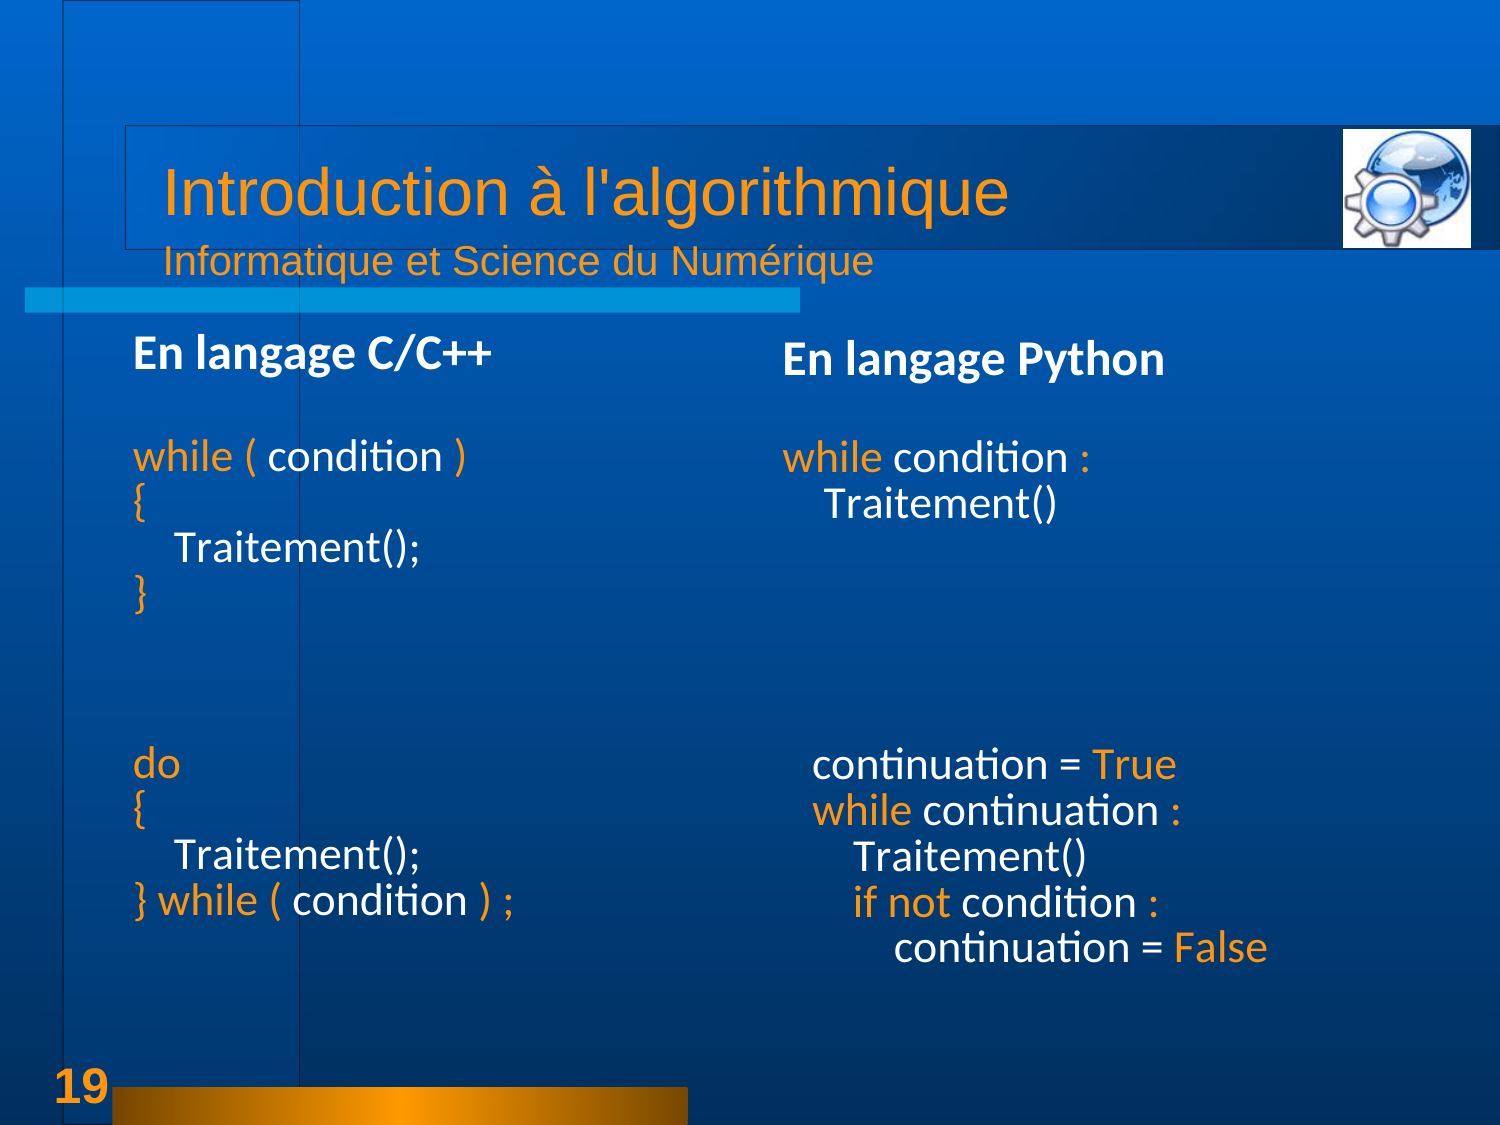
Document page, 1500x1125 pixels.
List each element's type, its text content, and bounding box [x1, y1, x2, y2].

text_box En langage C/C++ [118, 324, 739, 414]
picture [1343, 129, 1471, 248]
text_box En langage Python [767, 330, 1388, 420]
text_box continuation = True while continuation : Traitement() if not condition : continuation = False [797, 738, 1359, 1052]
text_box while ( condition ) { Traitement(); } [118, 429, 502, 668]
text_box do { Traitement(); } while ( condition ) ; [118, 736, 532, 975]
text_box while condition : Traitement() [767, 431, 1152, 669]
